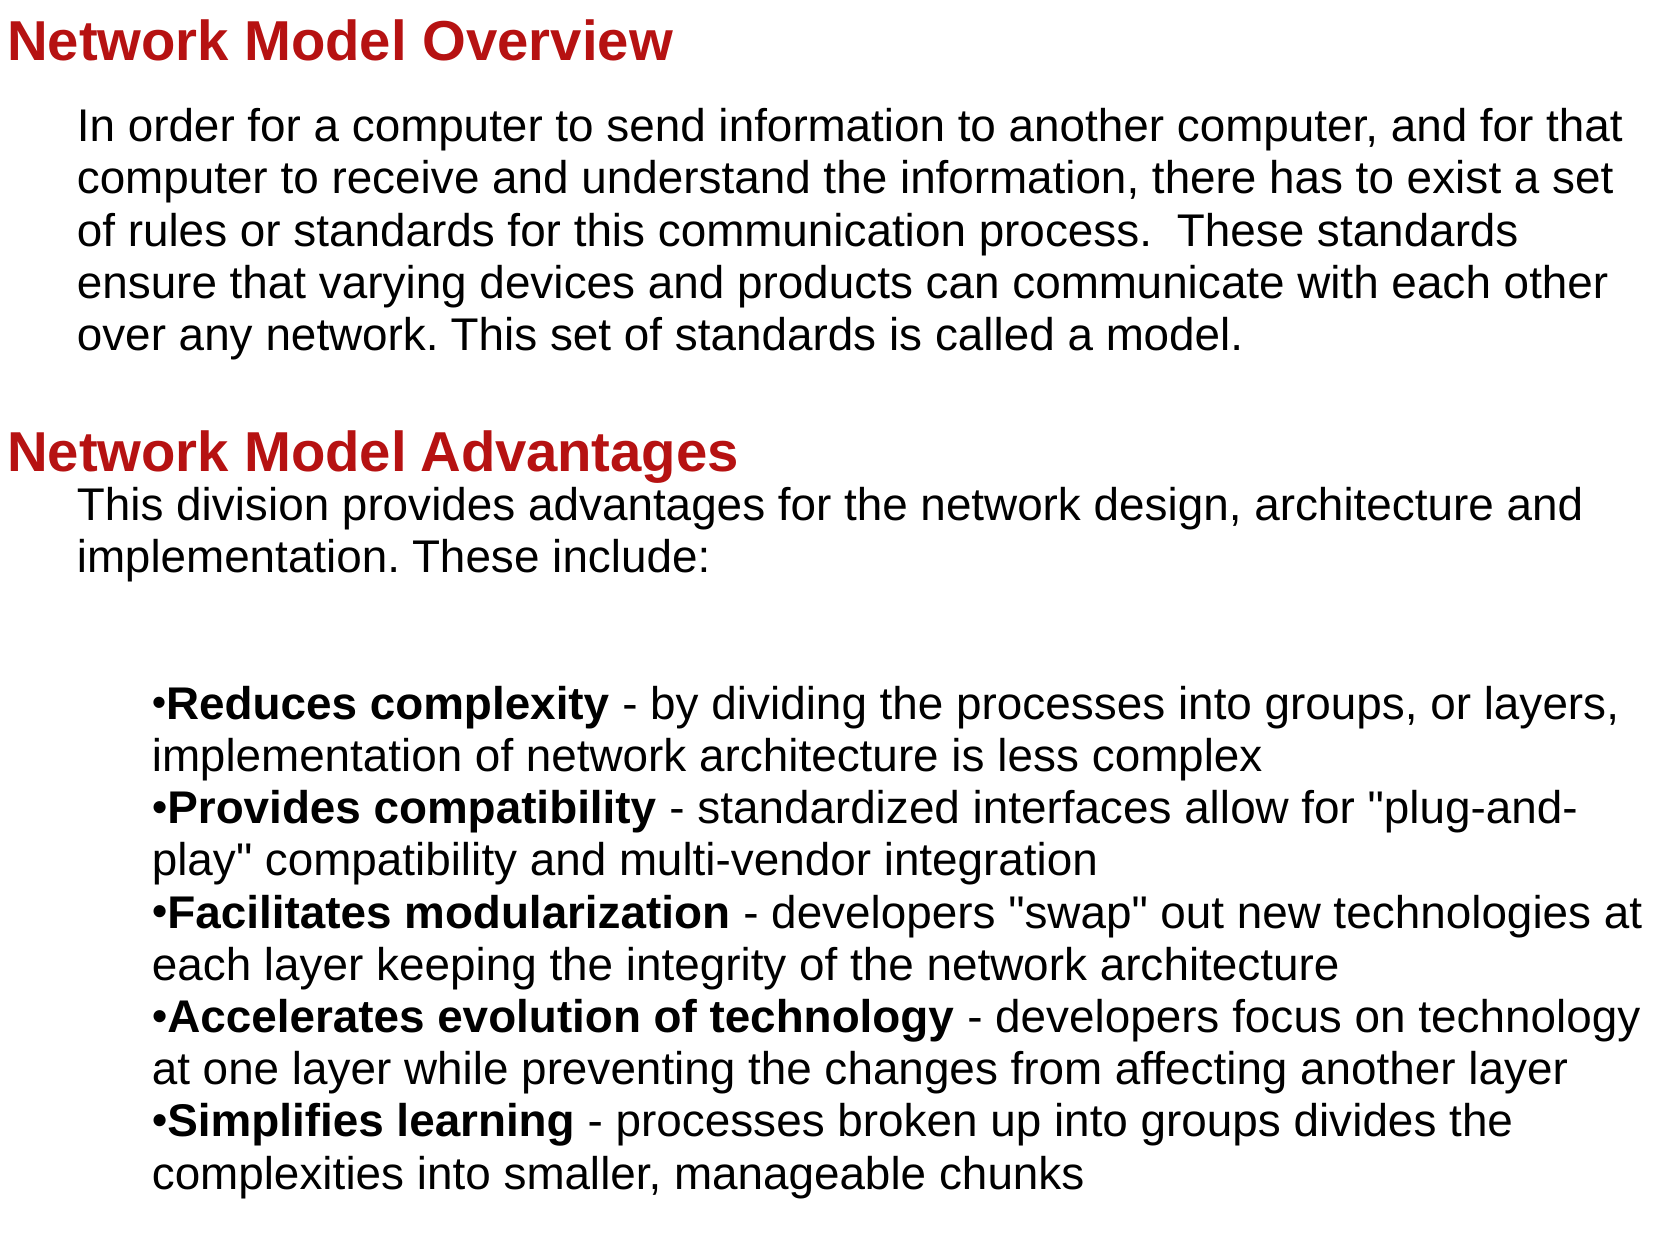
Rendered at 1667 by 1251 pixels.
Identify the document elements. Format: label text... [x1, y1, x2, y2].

text_box In order for a computer to send information to another computer, and for that computer to receive and understand the information, there has to exist a set of rules or standards for this communication process. These standards ensure that varying devices and products can communicate with each other over any network. This set of standards is called a model. [76, 99, 1660, 362]
text_box Network Model Overview [7, 9, 771, 74]
text_box Reduces complexity - by dividing the processes into groups, or layers, implementation of network architecture is less complex Provides compatibility - standardized interfaces allow for "plug-and-play" compatibility and multi-vendor integration Facilitates modularization - developers "swap" out new technologies at each layer keeping the integrity of the network architecture Accelerates evolution of technology - developers focus on technology at one layer while preventing the changes from affecting another layer Simplifies learning - processes broken up into groups divides the complexities into smaller, manageable chunks [76, 617, 1660, 1200]
text_box Network Model Advantages [7, 419, 752, 519]
text_box This division provides advantages for the network design, architecture and implementation. These include: [76, 478, 1660, 584]
